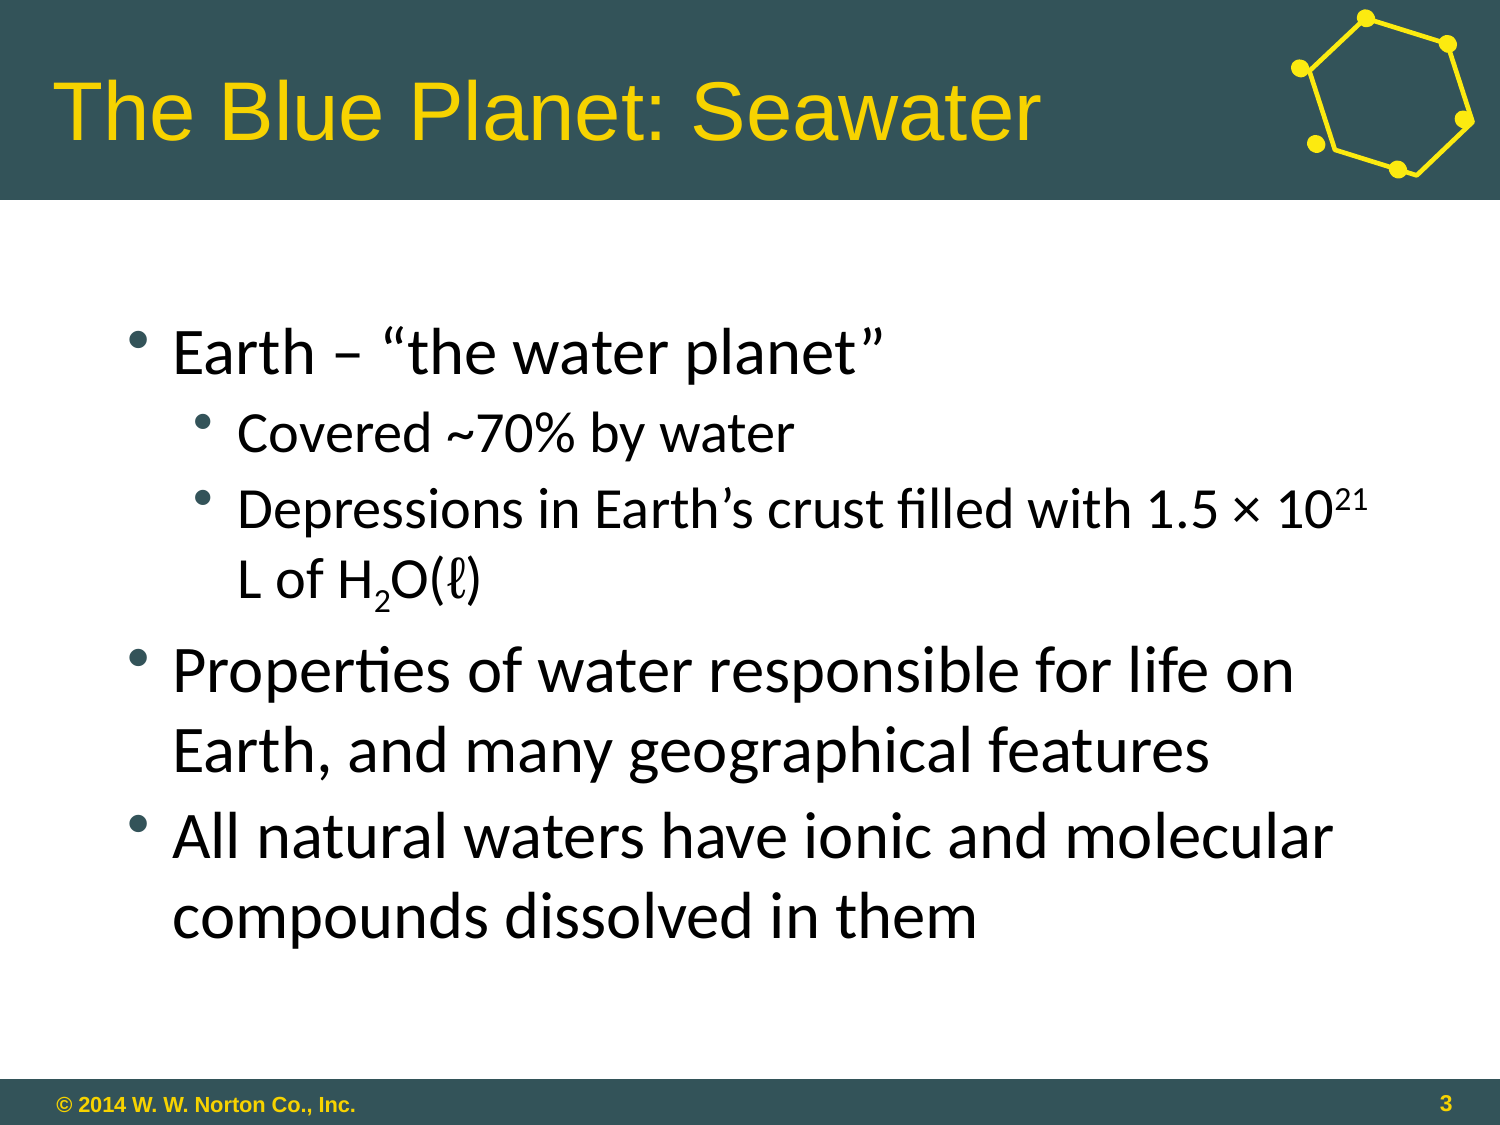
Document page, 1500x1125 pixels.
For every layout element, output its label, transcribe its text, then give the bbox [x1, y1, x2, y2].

slide_number <number> [1408, 1085, 1468, 1120]
list Earth – “the water planet” Covered ~70% by water Depressions in Earth’s crust filled with 1.5 × 1021 L of H2O(ℓ) Properties of water responsible for life on Earth, and many geographical features All natural waters have ionic and molecular compounds dissolved in them [112, 299, 1388, 950]
title The Blue Planet: Seawater [37, 19, 1118, 195]
